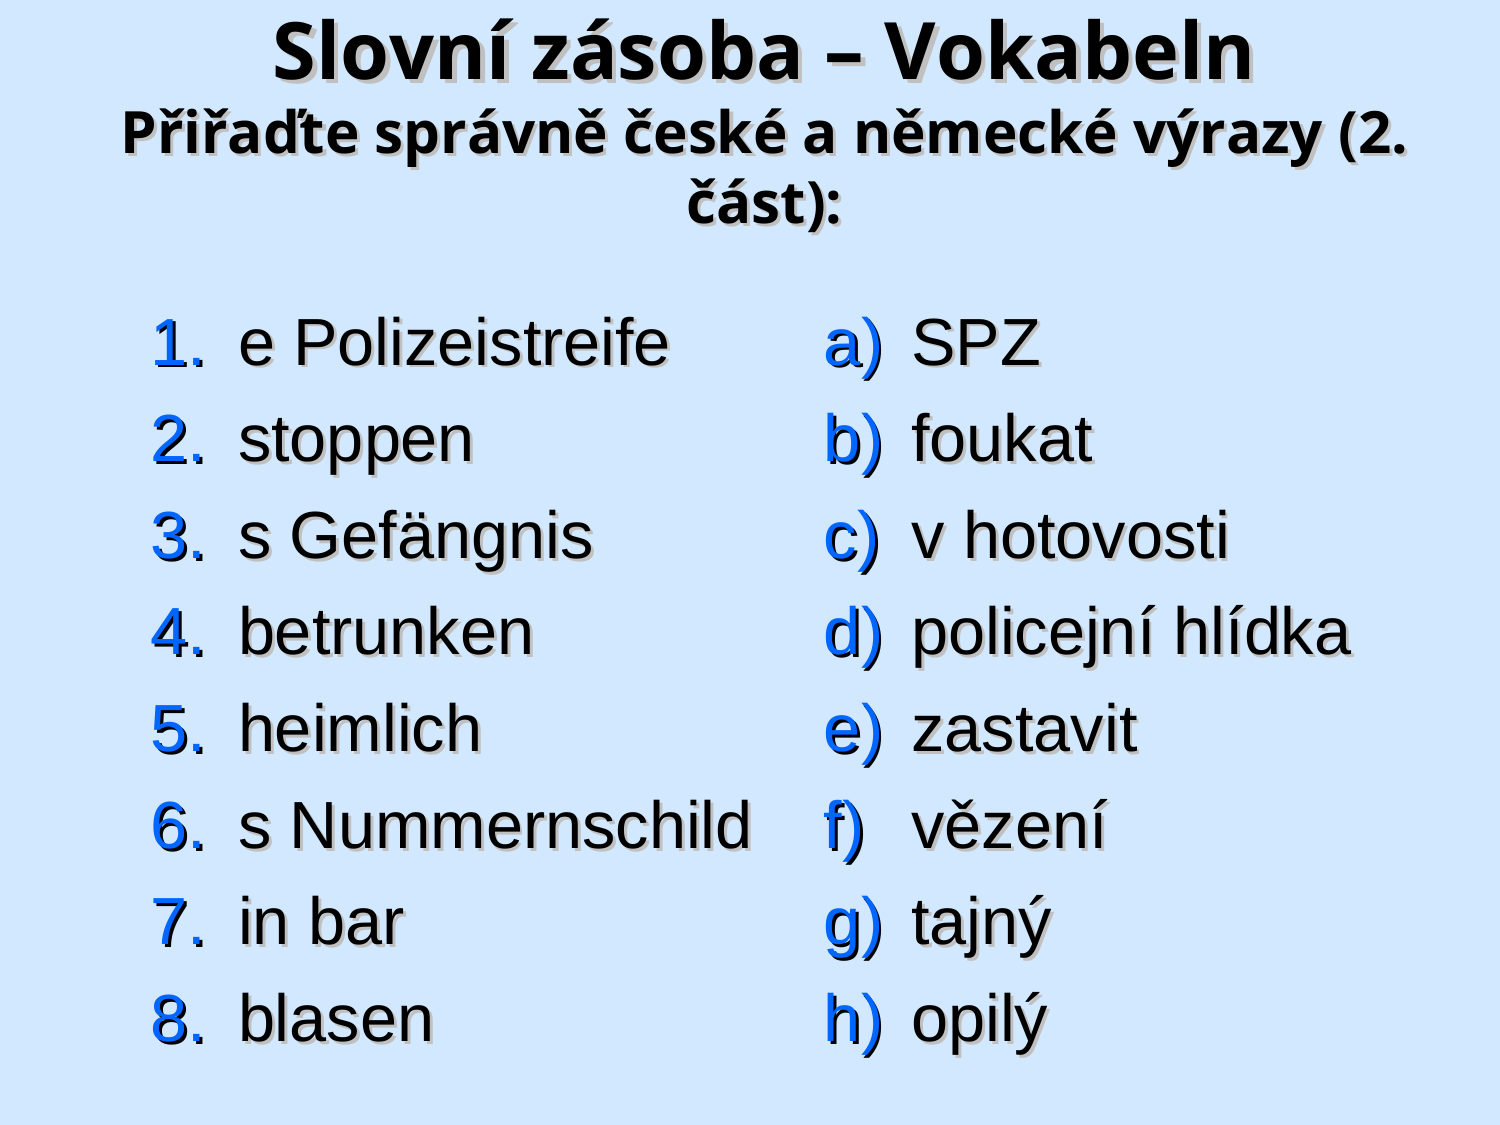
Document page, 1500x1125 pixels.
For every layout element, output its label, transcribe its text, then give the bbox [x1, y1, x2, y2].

list e Polizeistreife stoppen s Gefängnis betrunken heimlich s Nummernschild in bar blasen [135, 290, 784, 1063]
list SPZ foukat v hotovosti policejní hlídka zastavit vězení tajný opilý [809, 290, 1414, 1063]
title Slovní zásoba – Vokabeln Přiřaďte správně české a německé výrazy (2. část): [76, 0, 1453, 243]
